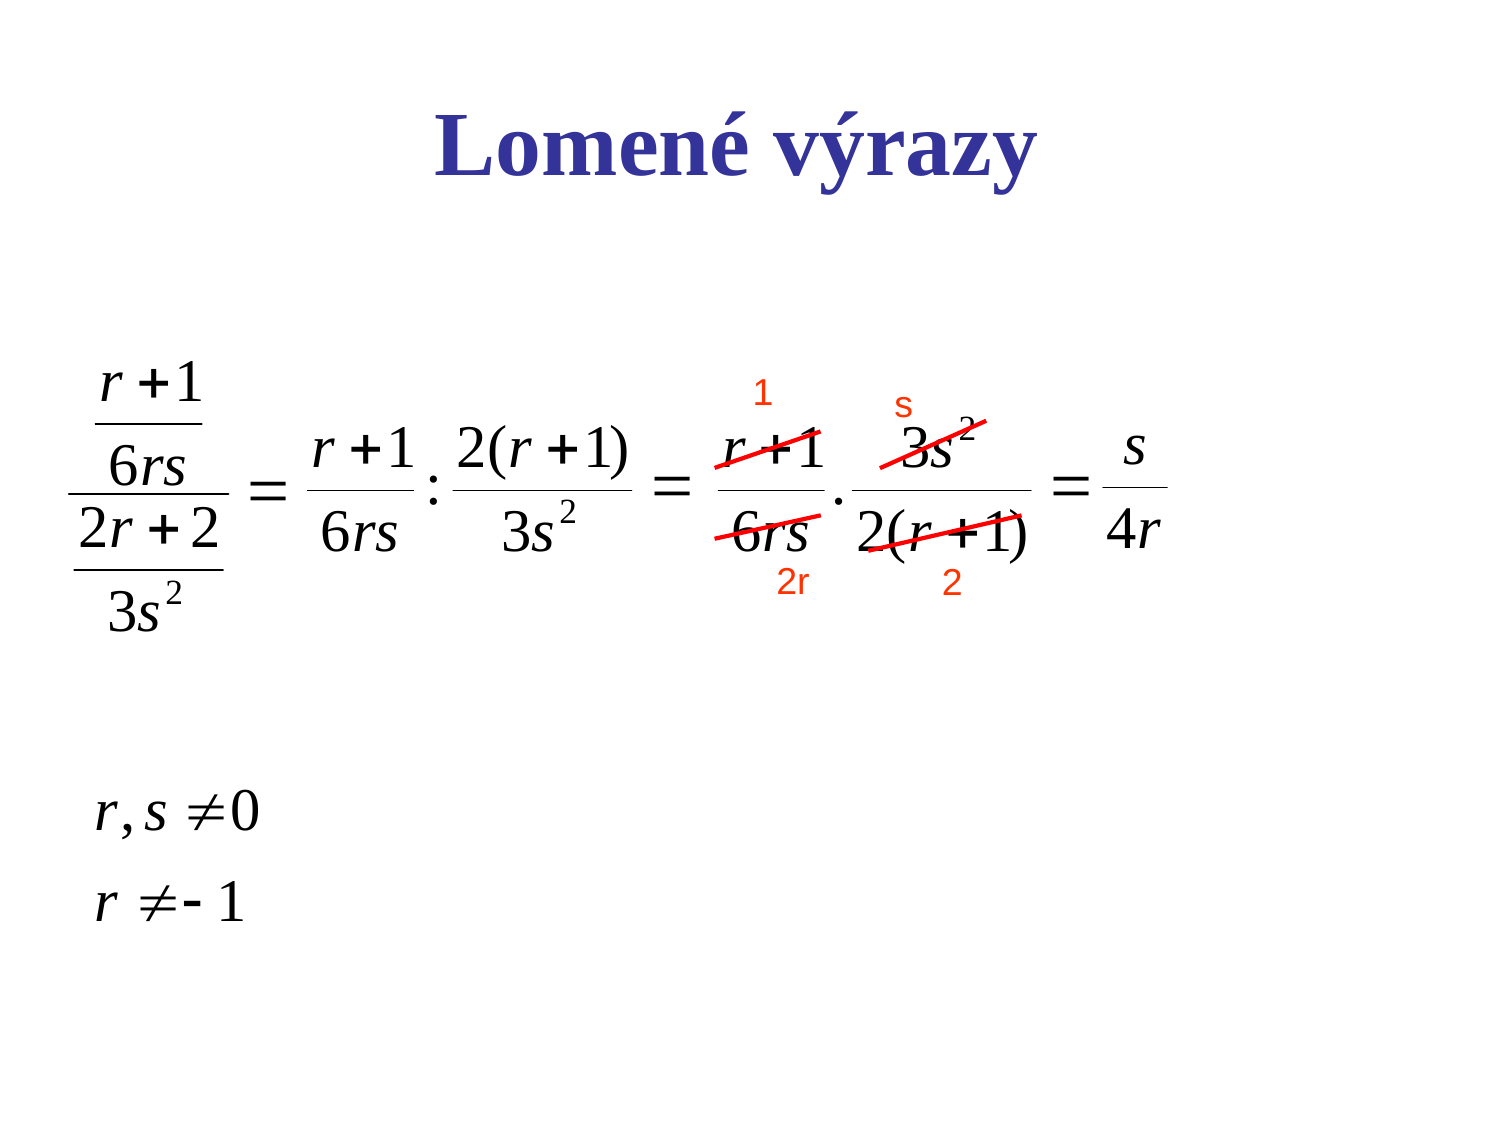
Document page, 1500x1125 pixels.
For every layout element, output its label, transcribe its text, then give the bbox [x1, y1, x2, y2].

text_box s [879, 372, 951, 434]
text_box 2 [927, 550, 975, 612]
chart [84, 774, 272, 937]
chart [58, 342, 286, 646]
text_box 2r [761, 549, 857, 611]
text_box 1 [737, 360, 786, 422]
title Lomené výrazy [75, 45, 1426, 233]
chart [297, 408, 691, 566]
chart [707, 398, 1179, 576]
